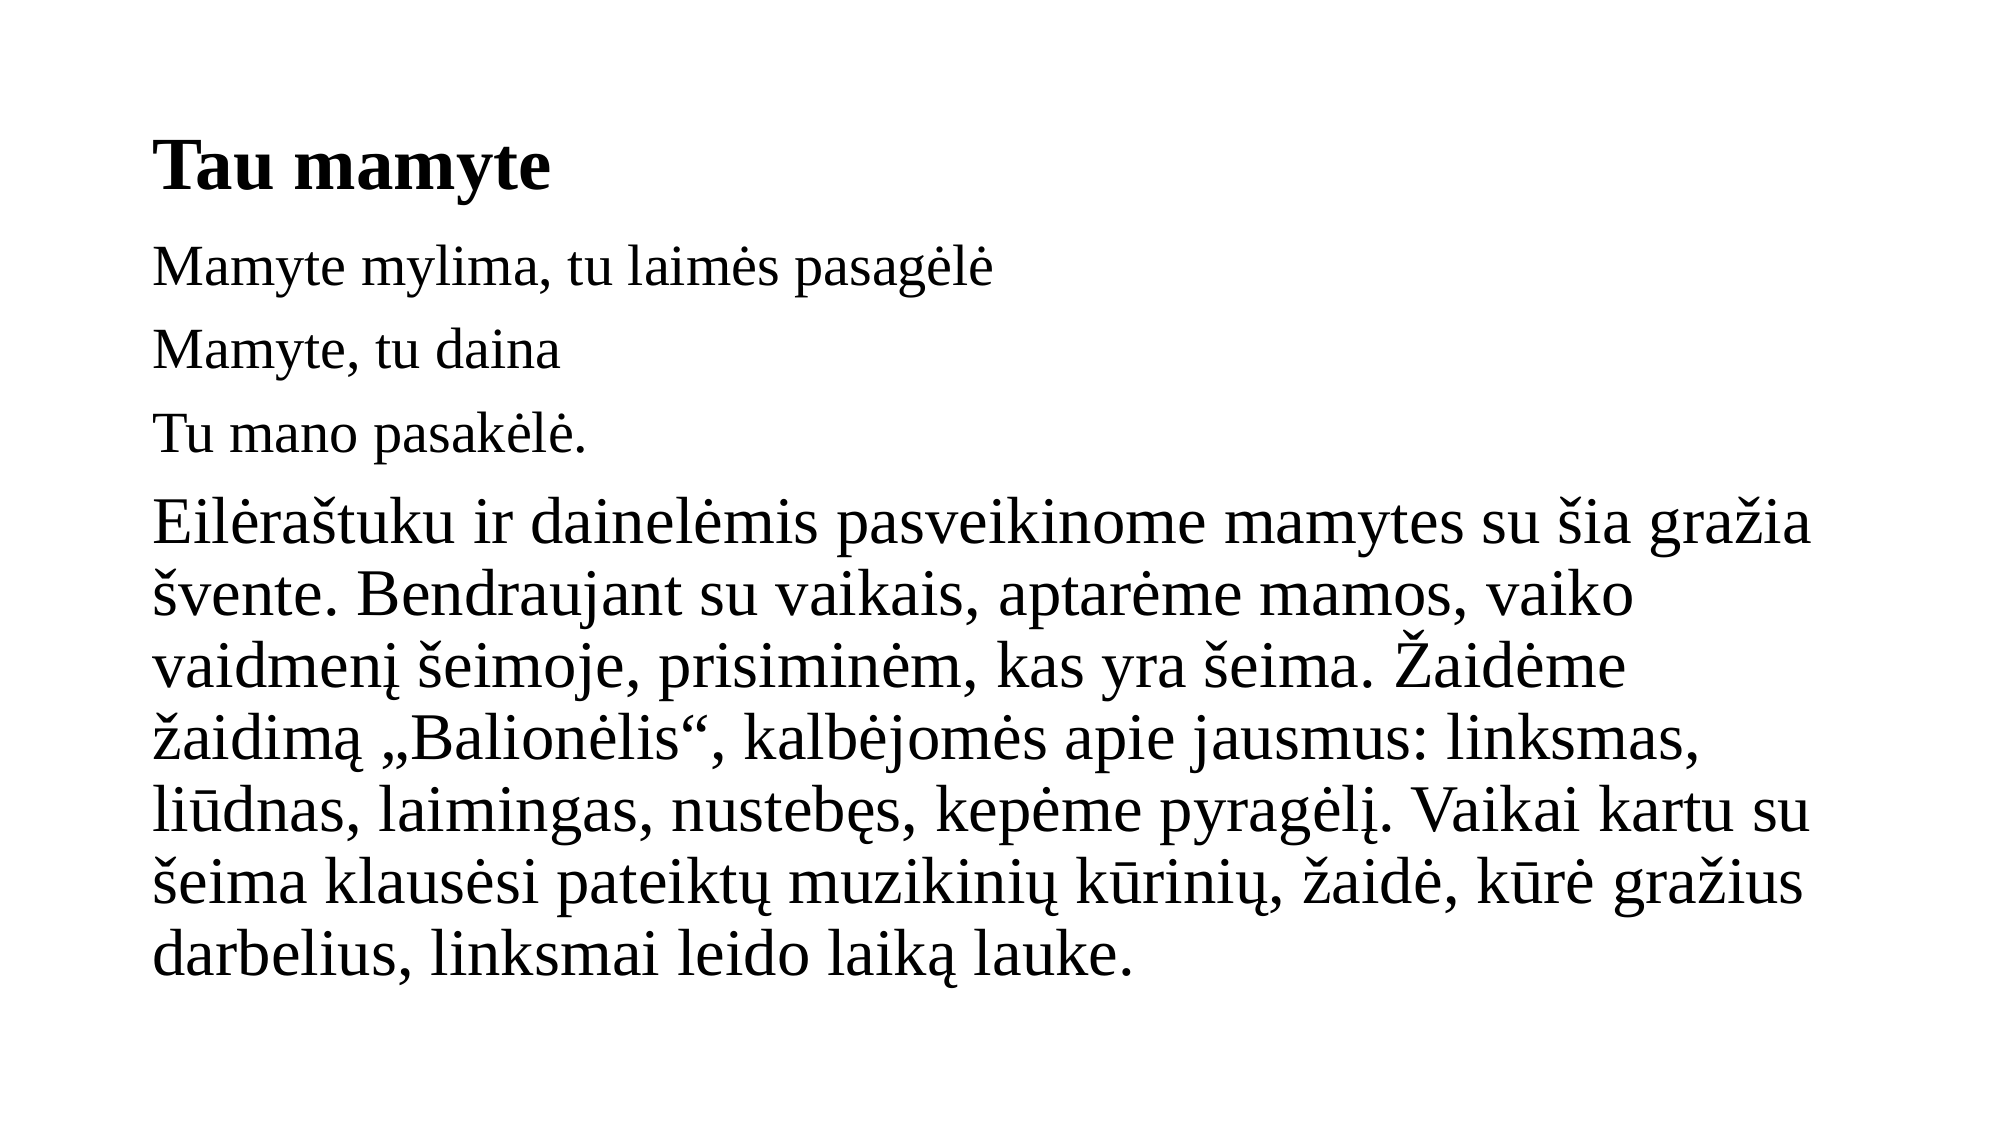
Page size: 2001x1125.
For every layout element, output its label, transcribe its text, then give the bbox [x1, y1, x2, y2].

title Tau mamyte [137, 59, 1863, 227]
list Mamyte mylima, tu laimės pasagėlė Mamyte, tu daina Tu mano pasakėlė. Eilėraštuku ir dainelėmis pasveikinome mamytes su šia gražia švente. Bendraujant su vaikais, aptarėme mamos, vaiko vaidmenį šeimoje, prisiminėm, kas yra šeima. Žaidėme žaidimą „Balionėlis“, kalbėjomės apie jausmus: linksmas, liūdnas, laimingas, nustebęs, kepėme pyragėlį. Vaikai kartu su šeima klausėsi pateiktų muzikinių kūrinių, žaidė, kūrė gražius darbelius, linksmai leido laiką lauke. [137, 227, 1863, 1014]
